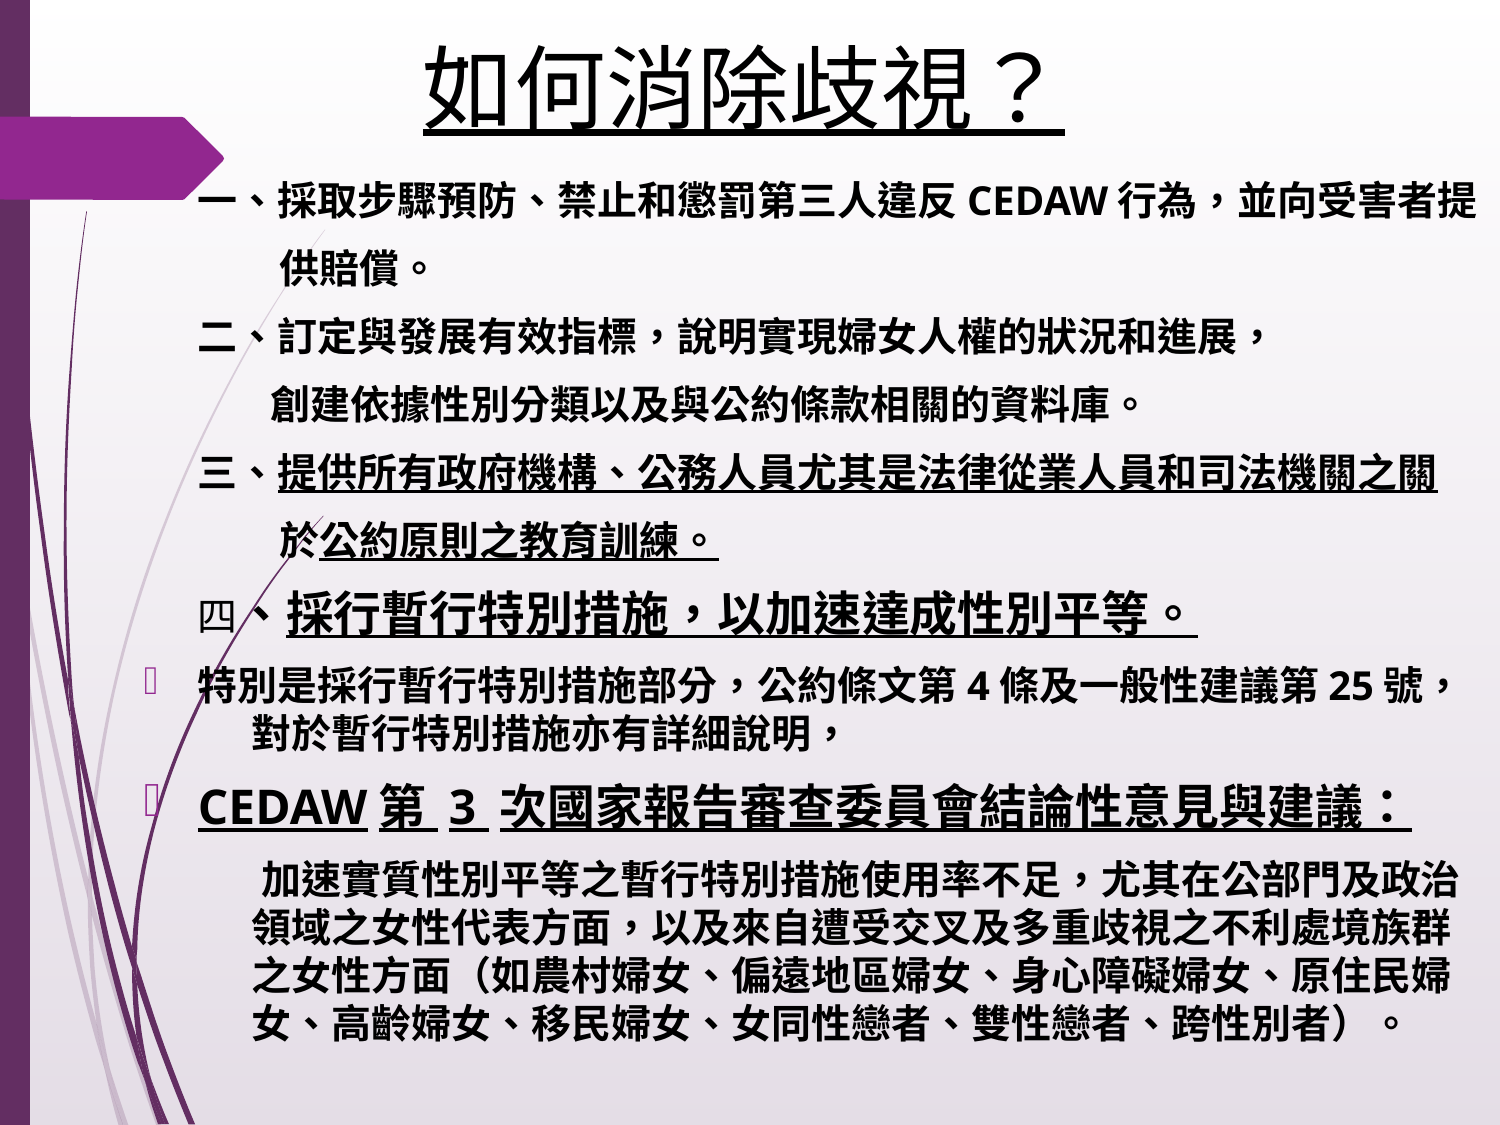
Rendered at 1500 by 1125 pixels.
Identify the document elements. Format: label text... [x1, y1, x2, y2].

list 如何消除歧視？ [0, 23, 1349, 176]
list 一、採取步驟預防、禁止和懲罰第三人違反CEDAW行為，並向受害者提 供賠償。 二、訂定與發展有效指標，說明實現婦女人權的狀況和進展， 創建依據性別分類以及與公約條款相關的資料庫。 三、提供所有政府機構、公務人員尤其是法律從業人員和司法機關之關 於公約原則之教育訓練。 四、採行暫行特別措施，以加速達成性別平等。 特別是採行暫行特別措施部分，公約條文第4條及一般性建議第25號，對於暫行特別措施亦有詳細說明， CEDAW第 3 次國家報告審查委員會結論性意見與建議： 加速實質性別平等之暫行特別措施使用率不足，尤其在公部門及政治領域之女性代表方面，以及來自遭受交叉及多重歧視之不利處境族群之女性方面（如農村婦女、偏遠地區婦女、身心障礙婦女、原住民婦女、高齡婦女、移民婦女、女同性戀者、雙性戀者、跨性別者）。 [128, 167, 1500, 1096]
